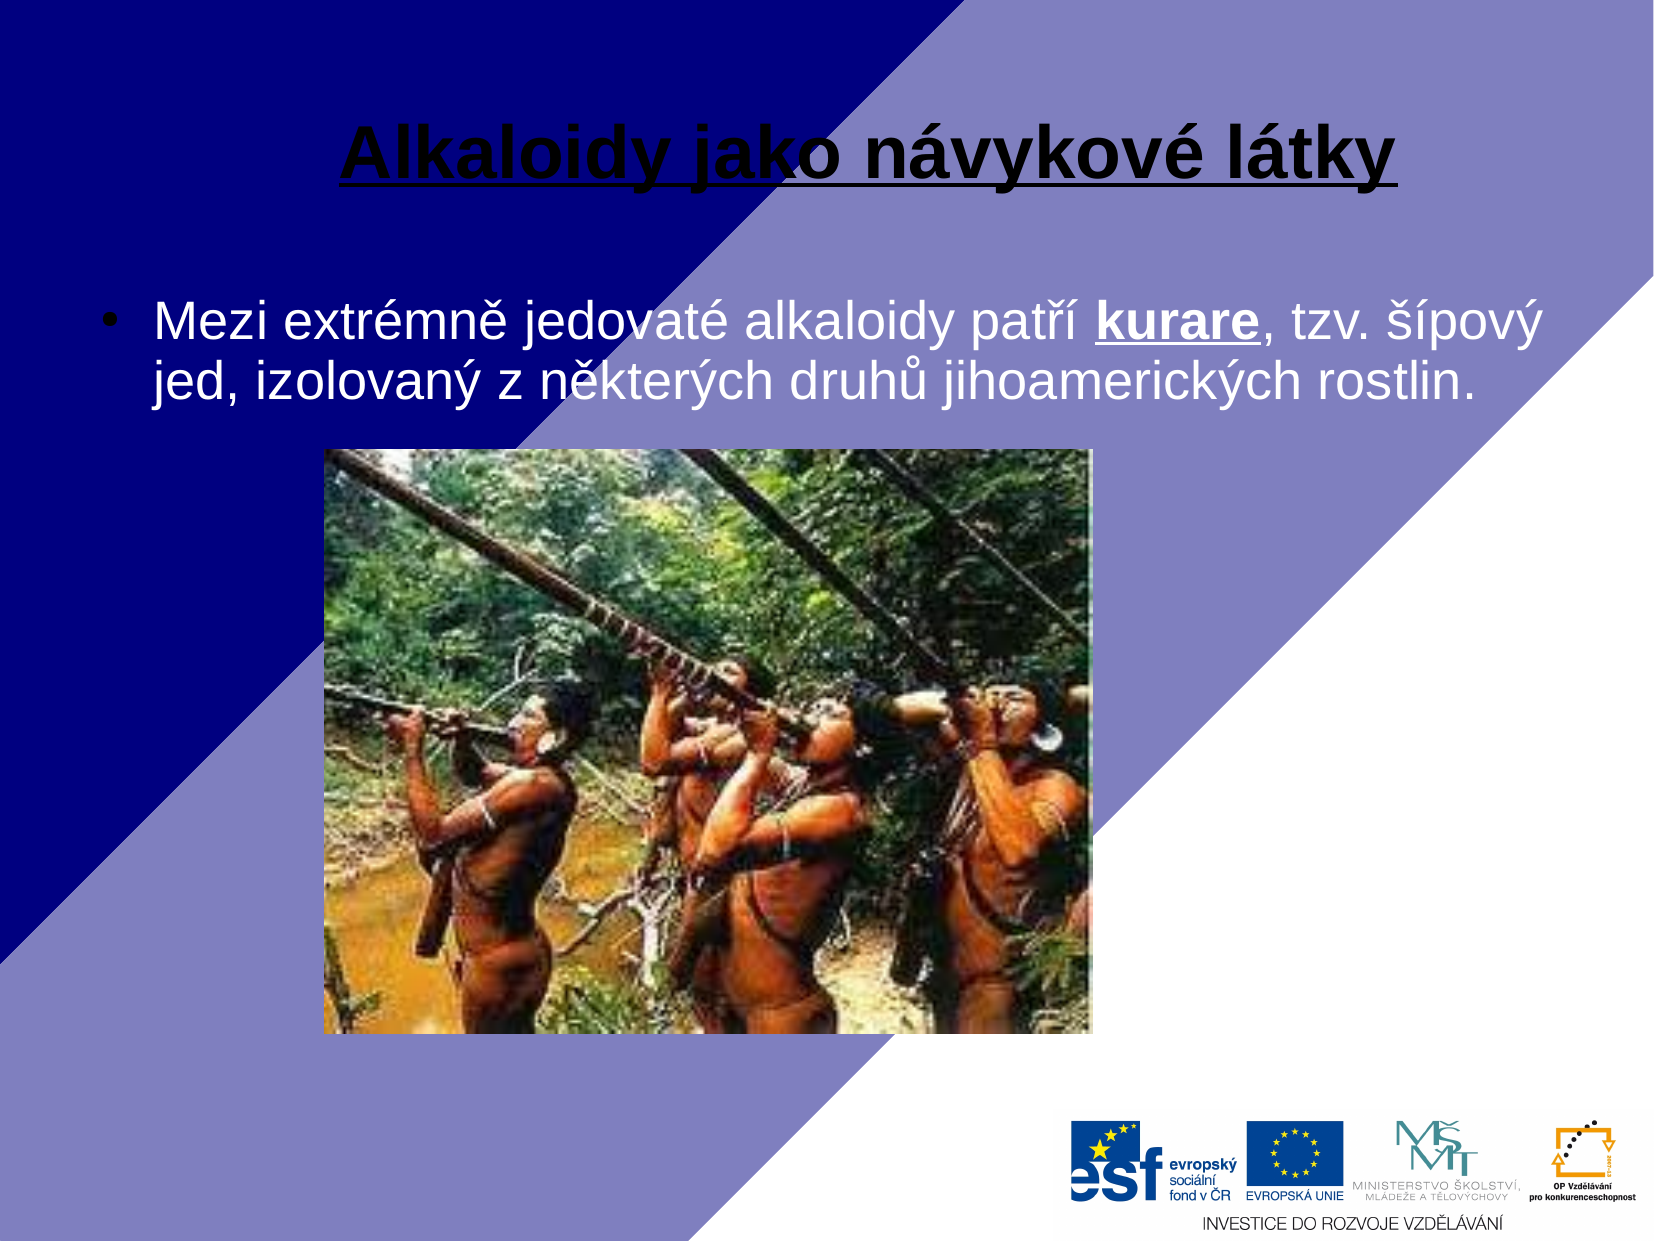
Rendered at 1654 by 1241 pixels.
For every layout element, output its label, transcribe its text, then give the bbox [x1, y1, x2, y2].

picture [324, 449, 1093, 1034]
picture [1053, 1109, 1654, 1241]
title Alkaloidy jako návykové látky [82, 49, 1571, 257]
list Mezi extrémně jedovaté alkaloidy patří kurare, tzv. šípový jed, izolovaný z některých druhů jihoamerických rostlin. [82, 290, 1571, 1109]
